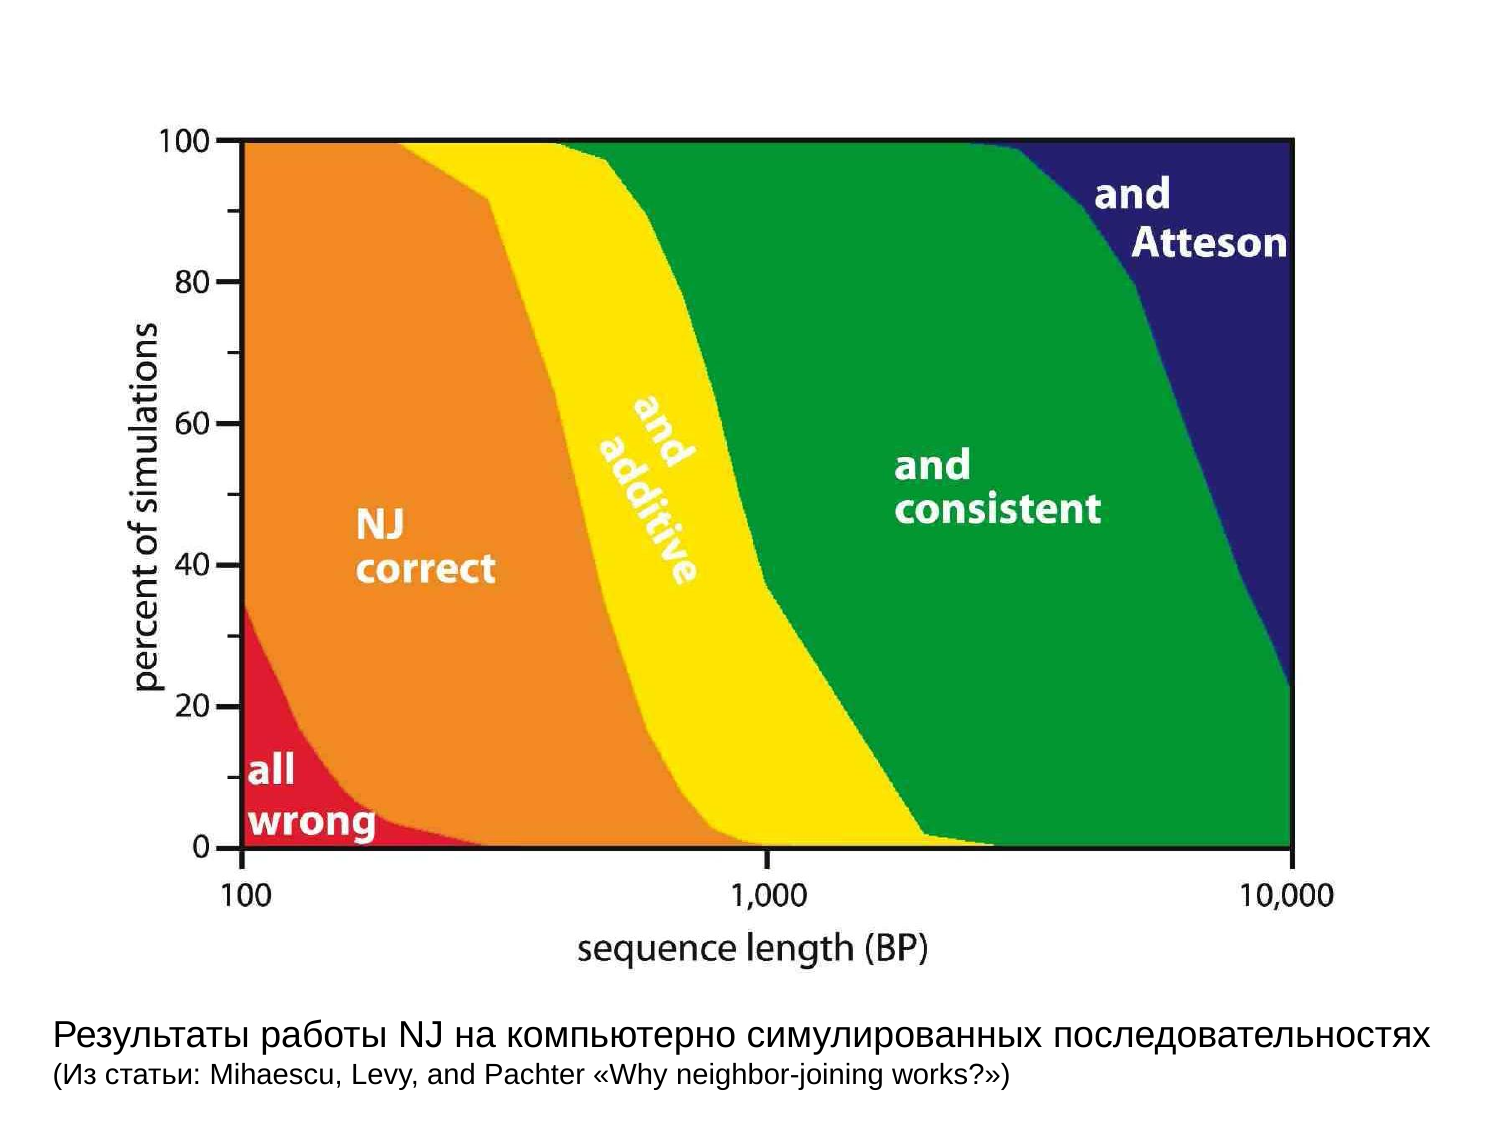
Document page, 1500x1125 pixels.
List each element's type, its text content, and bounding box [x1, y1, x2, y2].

picture [0, 0, 1500, 1025]
text_box Результаты работы NJ на компьютерно симулированных последовательностях (Из статьи: Mihaescu, Levy, and Pachter «Why neighbor-joining works?») [37, 995, 1463, 1098]
